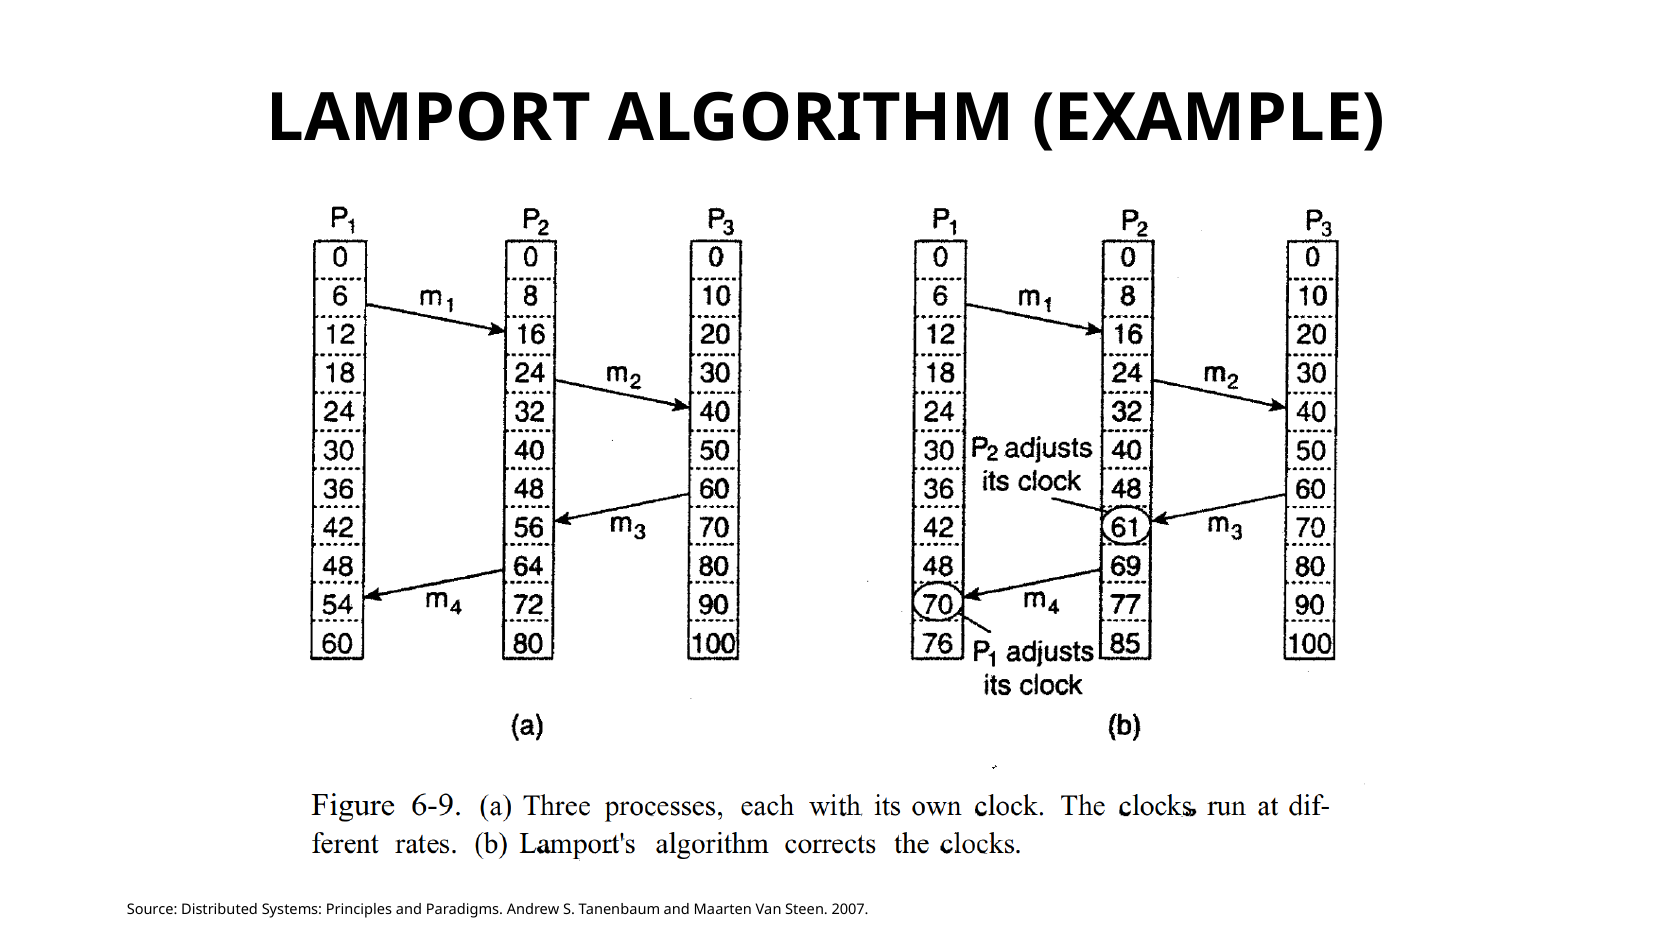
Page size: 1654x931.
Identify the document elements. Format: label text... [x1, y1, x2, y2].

title LAMPORT ALGORITHM (EXAMPLE) [82, 36, 1571, 193]
text_box Source: Distributed Systems: Principles and Paradigms. Andrew S. Tanenbaum and Maarten Van Steen. 2007. [112, 891, 1016, 925]
picture [289, 188, 1365, 869]
